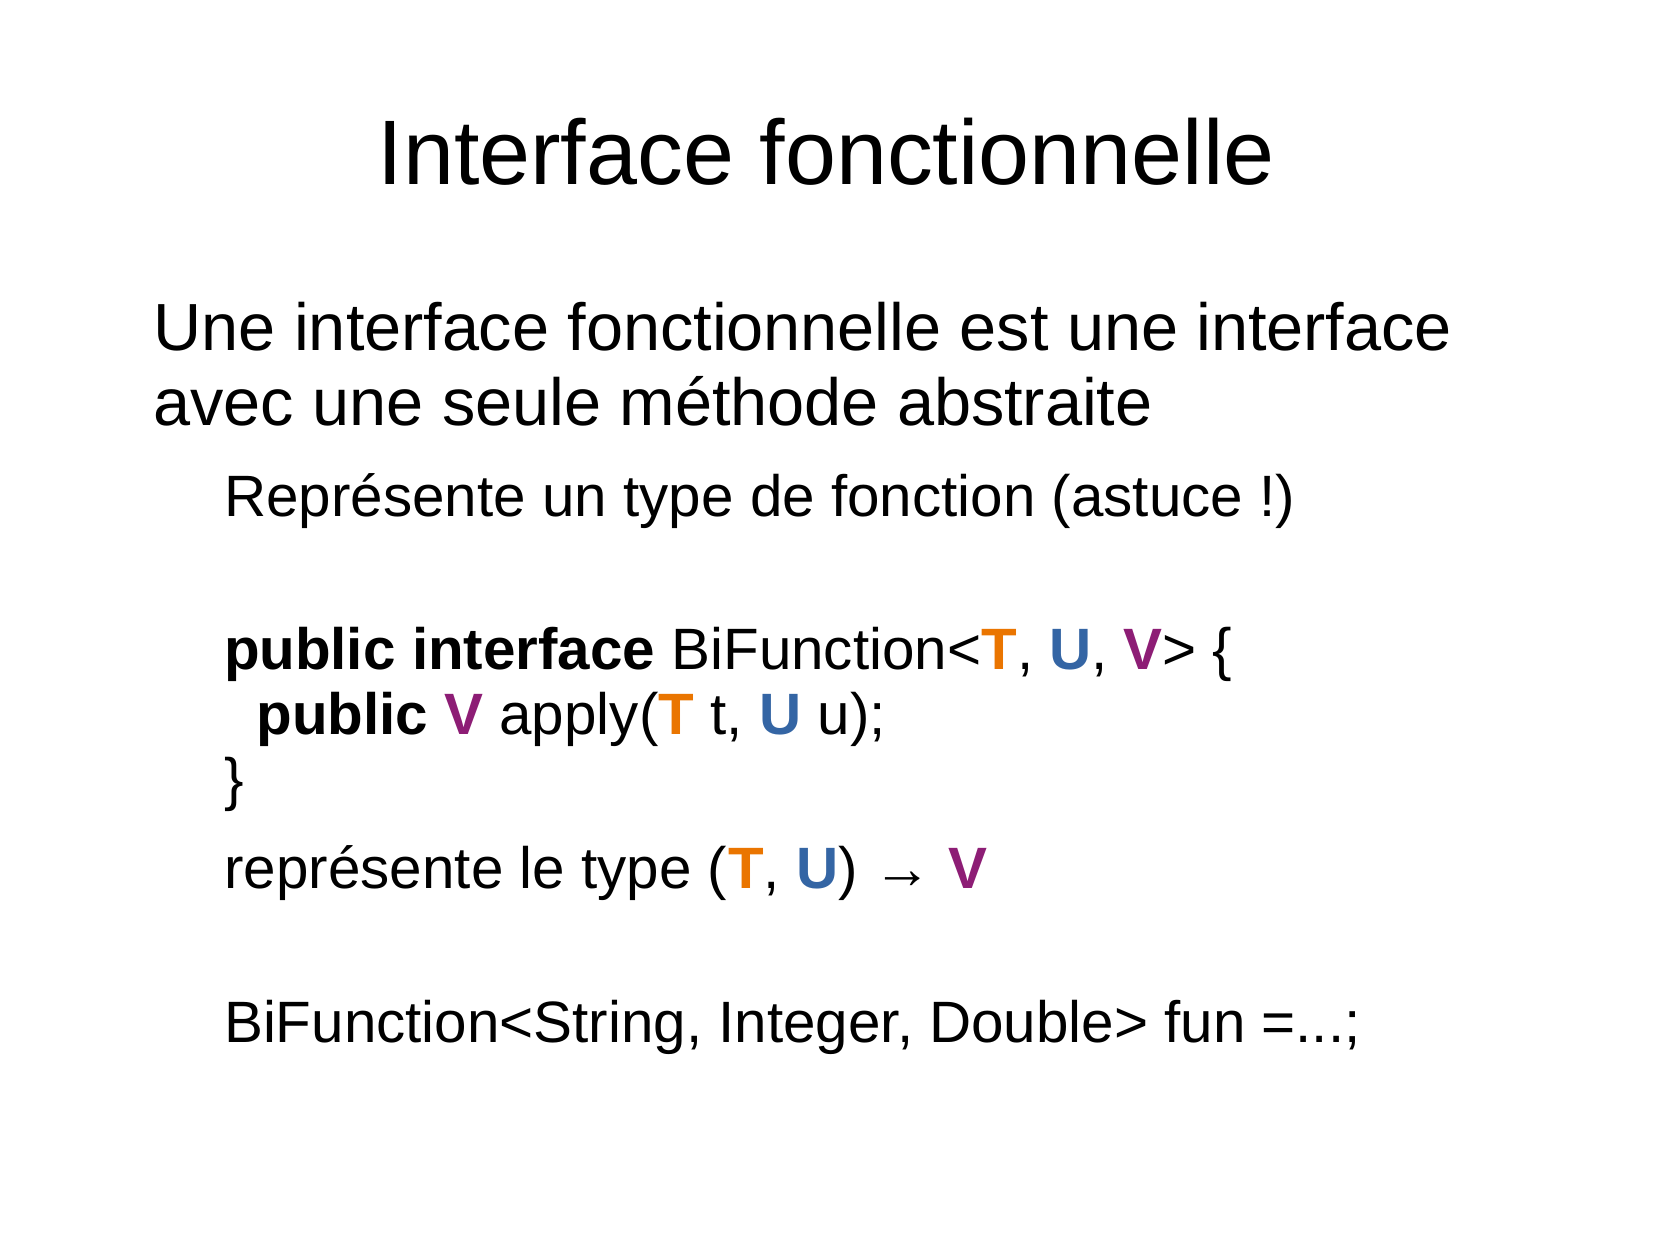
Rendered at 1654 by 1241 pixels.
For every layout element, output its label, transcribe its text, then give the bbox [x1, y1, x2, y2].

list Une interface fonctionnelle est une interface avec une seule méthode abstraite Représente un type de fonction (astuce !) public interface BiFunction<T, U, V> { public V apply(T t, U u); } représente le type (T, U) → V BiFunction<String, Integer, Double> fun =...; [82, 290, 1571, 1111]
title Interface fonctionnelle [82, 49, 1571, 257]
